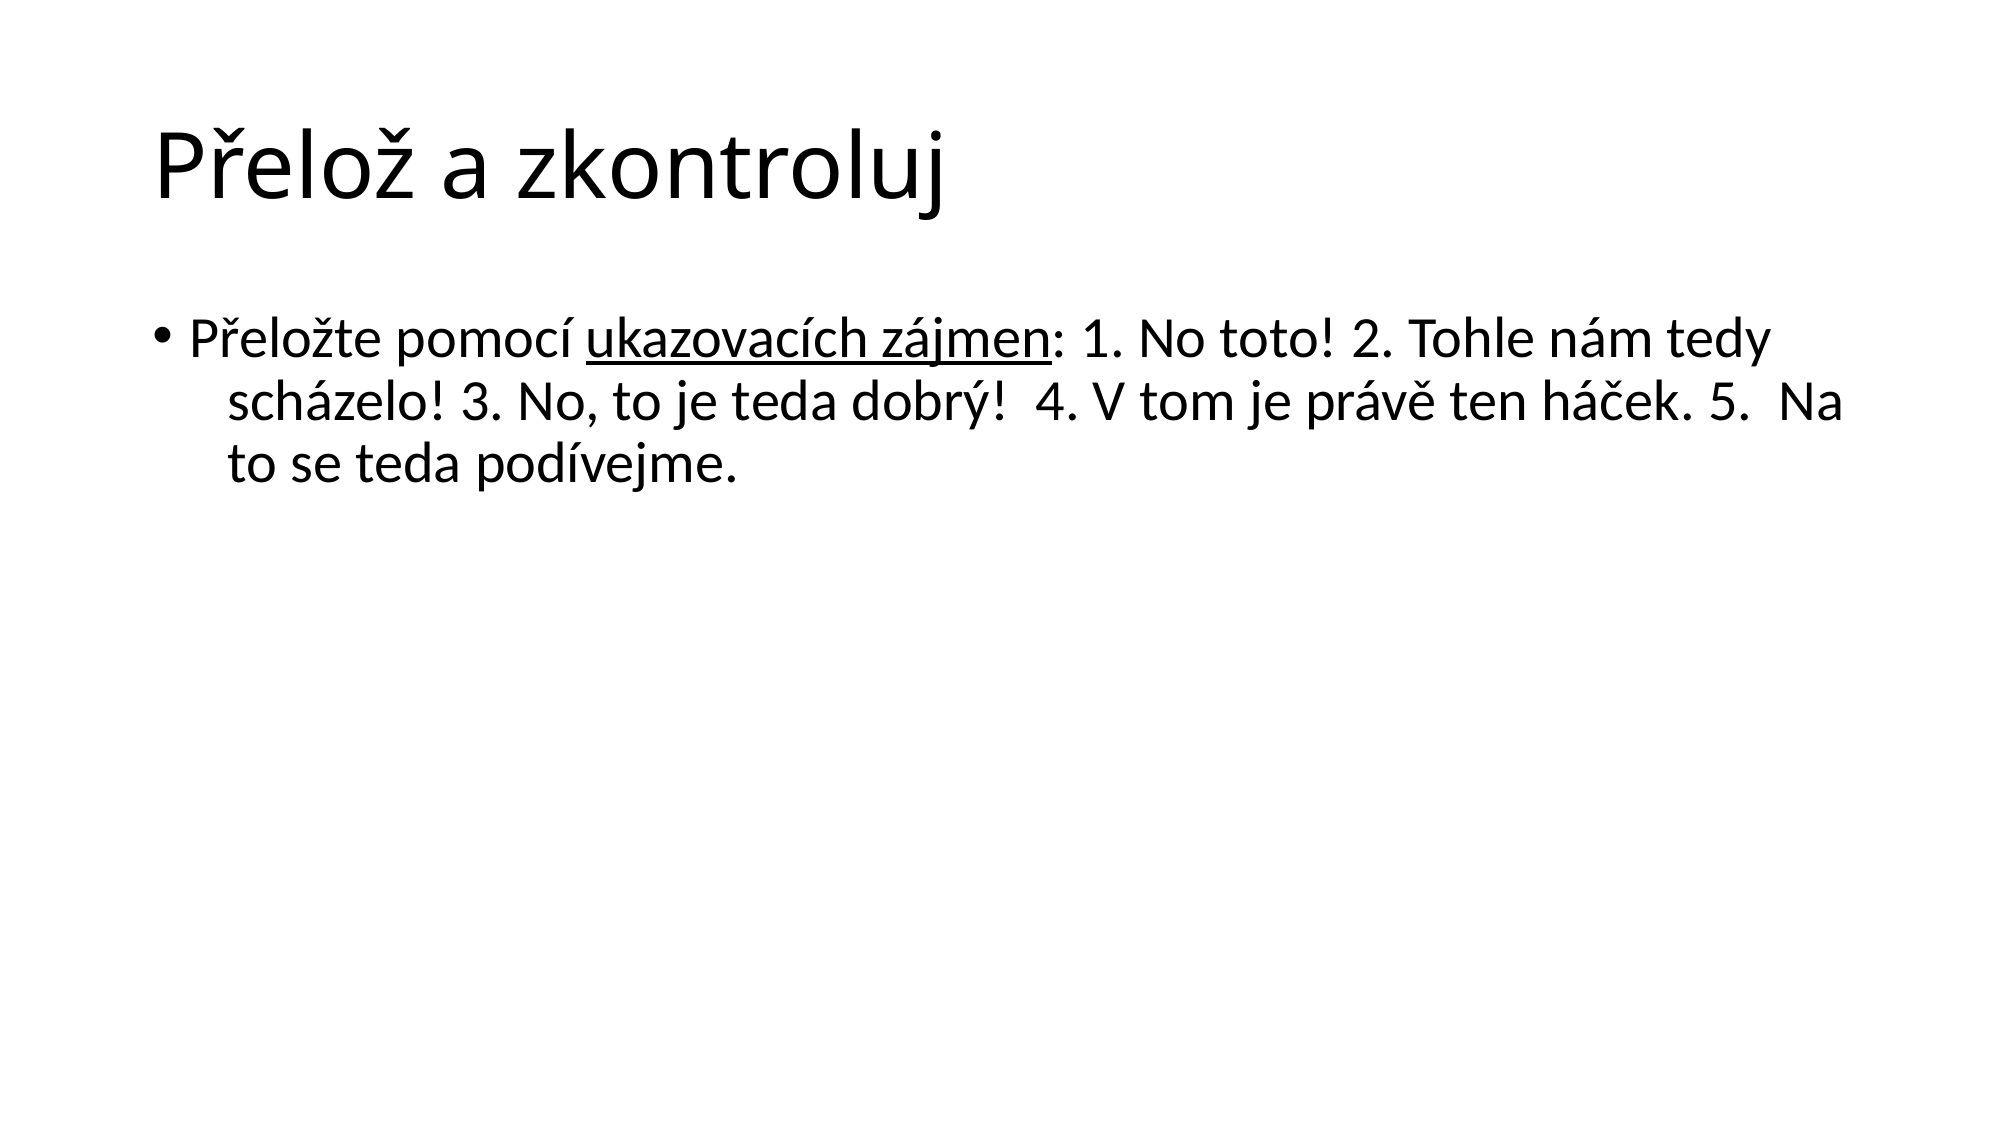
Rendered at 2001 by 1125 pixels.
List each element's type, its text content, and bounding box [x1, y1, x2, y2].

list Přeložte pomocí ukazovacích zájmen: 1. No toto! 2. Tohle nám tedy scházelo! 3. No, to je teda dobrý! 4. V tom je právě ten háček. 5. Na to se teda podívejme. [137, 299, 1863, 1014]
title Přelož a zkontroluj [137, 59, 1863, 278]
